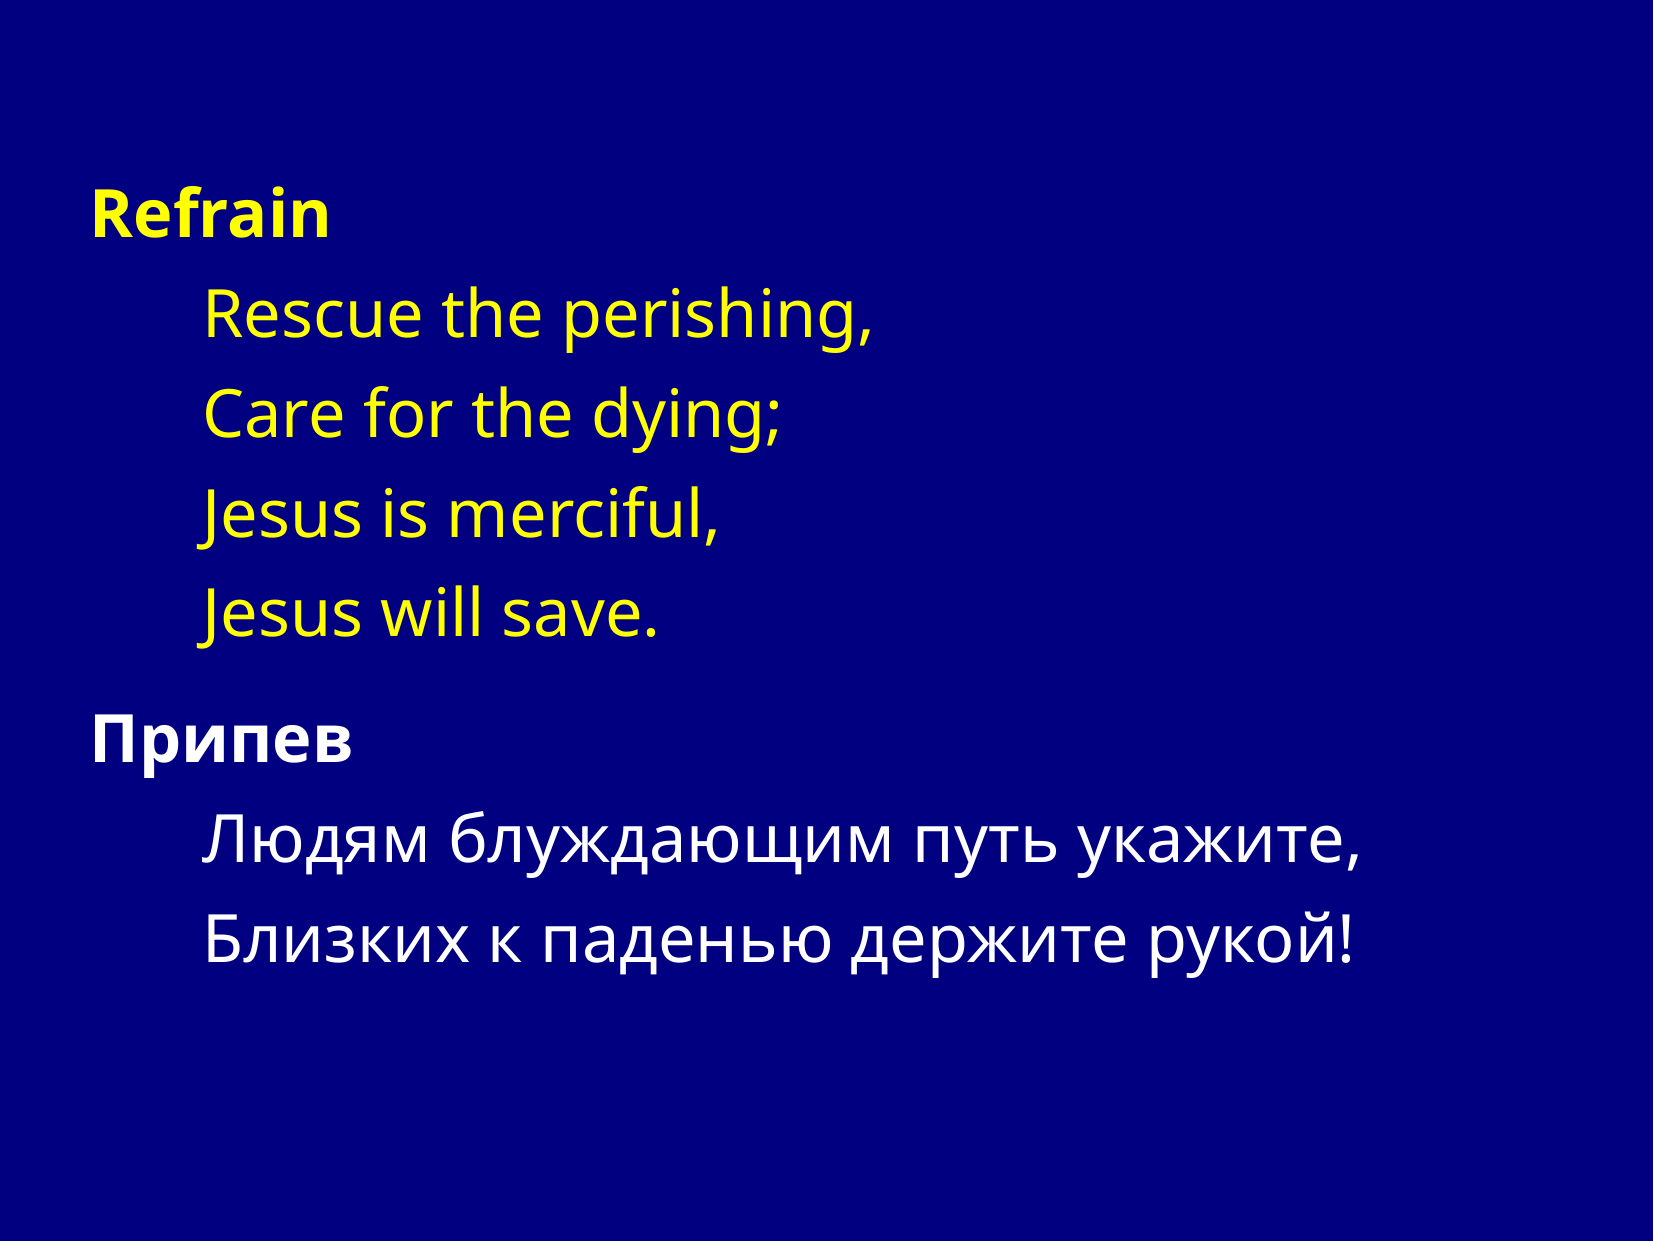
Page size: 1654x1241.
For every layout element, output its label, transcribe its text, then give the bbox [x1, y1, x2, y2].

text_box Refrain Rescue the perishing, Care for the dying; Jesus is merciful, Jesus will save. [75, 150, 1576, 638]
text_box Припев Людям блуждающим путь укажите, Близких к паденью держите рукой! [75, 675, 1576, 1163]
